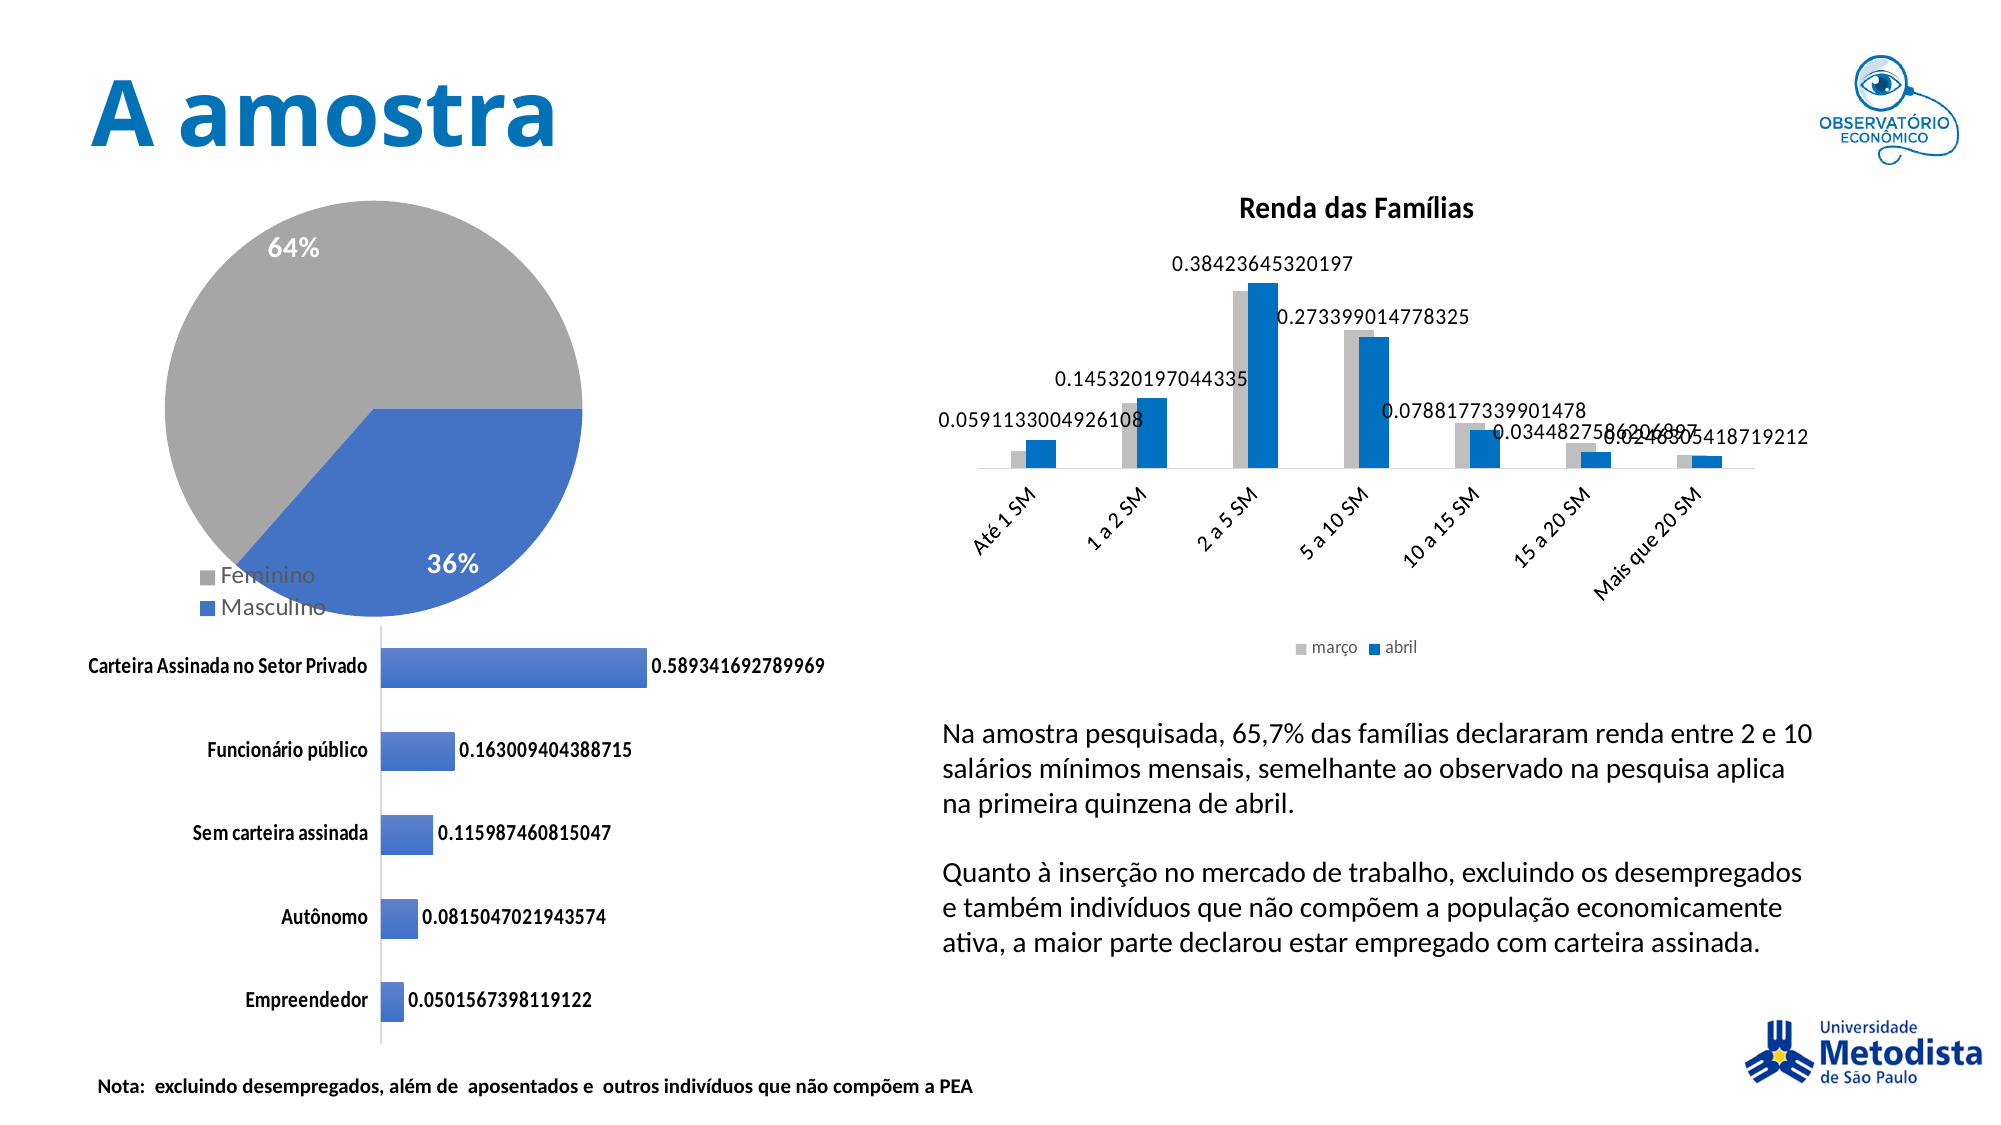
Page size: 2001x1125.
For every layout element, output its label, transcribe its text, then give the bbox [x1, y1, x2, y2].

text_box Nota: excluindo desempregados, além de aposentados e outros indivíduos que não compõem a PEA [82, 1065, 1001, 1107]
picture [1738, 993, 1987, 1118]
picture [1809, 49, 1968, 168]
title A amostra [75, 7, 1801, 226]
chart [938, 167, 1810, 665]
text_box Na amostra pesquisada, 65,7% das famílias declararam renda entre 2 e 10 salários mínimos mensais, semelhante ao observado na pesquisa aplica na primeira quinzena de abril. Quanto à inserção no mercado de trabalho, excluindo os desempregados e também indivíduos que não compõem a população economicamente ativa, a maior parte declarou estar empregado com carteira assinada. [927, 706, 1836, 1005]
chart [75, 192, 826, 1053]
